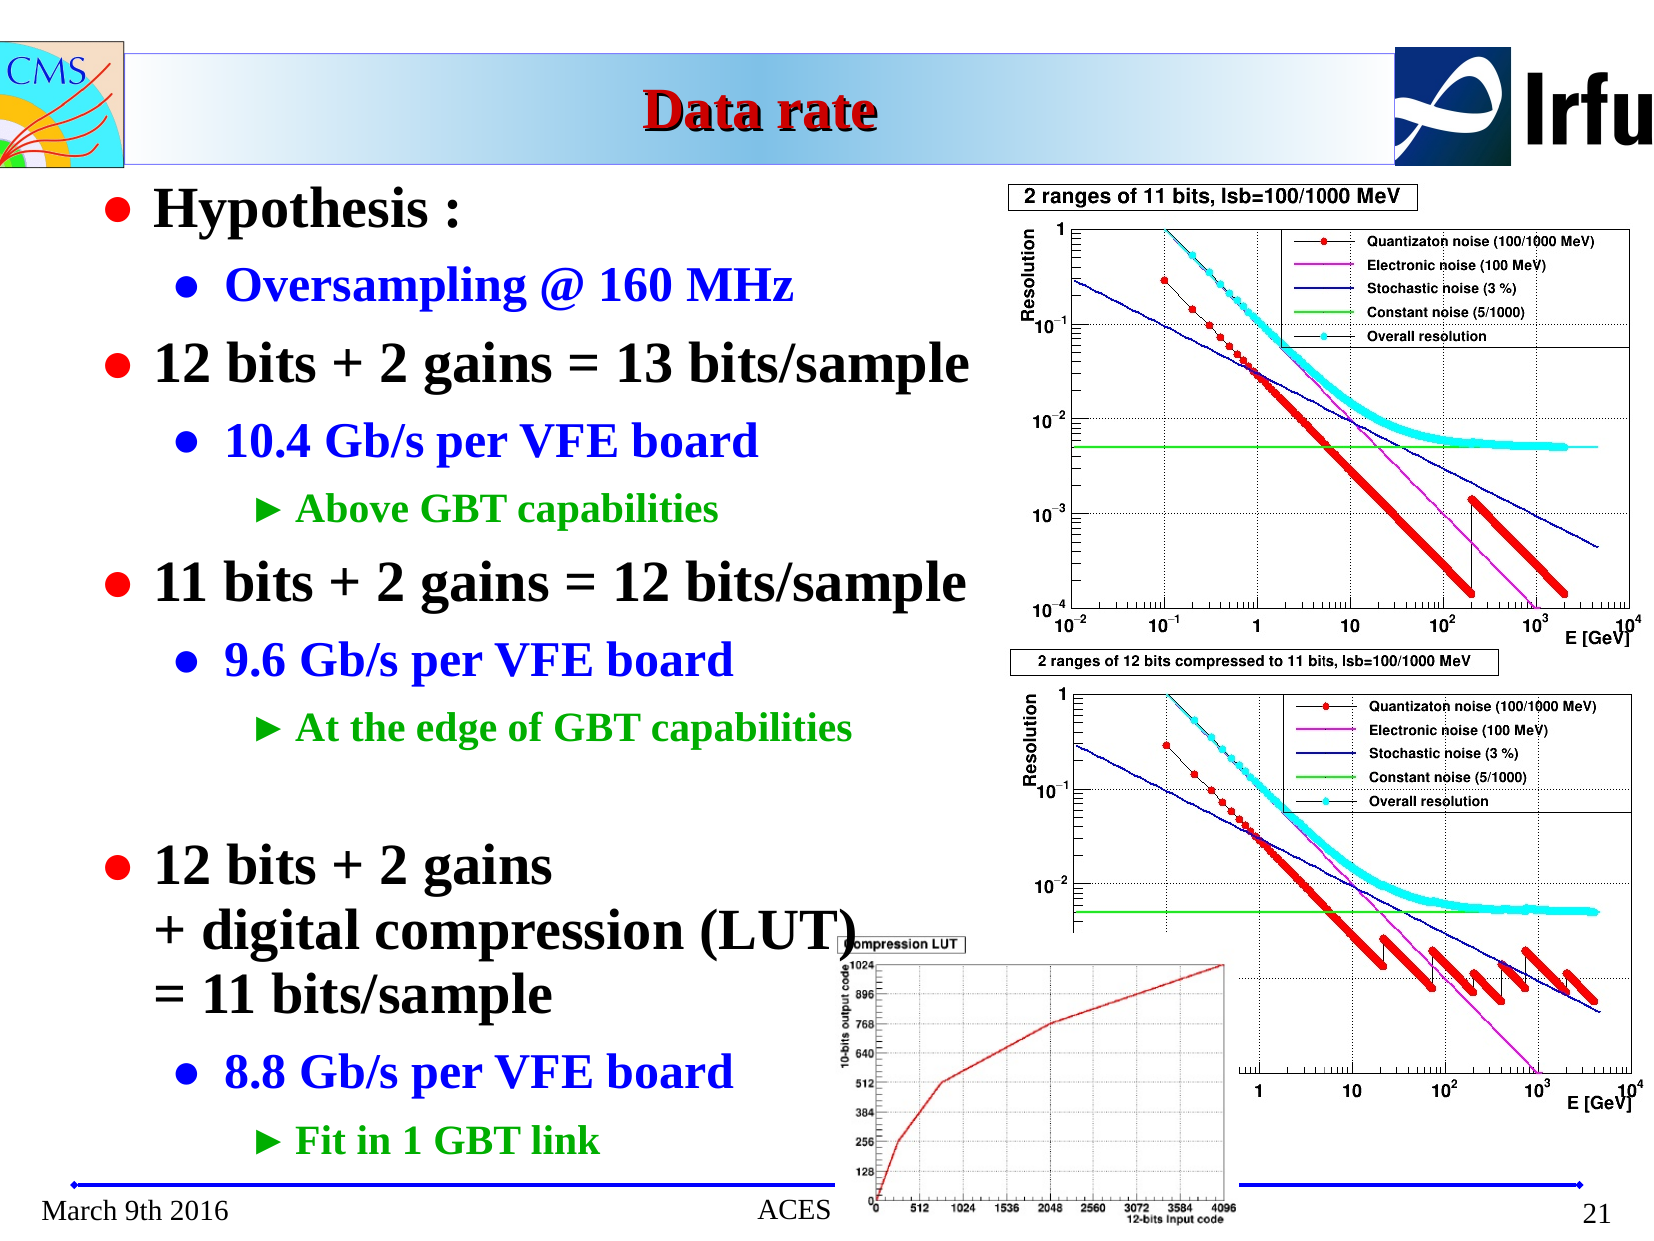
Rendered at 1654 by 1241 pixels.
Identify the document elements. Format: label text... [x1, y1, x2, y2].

picture [0, 40, 125, 169]
picture [835, 1185, 1239, 1230]
title Data rate [124, 53, 1396, 165]
list Hypothesis : Oversampling @ 160 MHz 12 bits + 2 gains = 13 bits/sample 10.4 Gb/s per VFE board Above GBT capabilities 11 bits + 2 gains = 12 bits/sample 9.6 Gb/s per VFE board At the edge of GBT capabilities 12 bits + 2 gains + digital compression (LUT) = 11 bits/sample 8.8 Gb/s per VFE board Fit in 1 GBT link [82, 174, 1571, 1185]
picture [1395, 47, 1653, 166]
picture [1571, 182, 1645, 1120]
